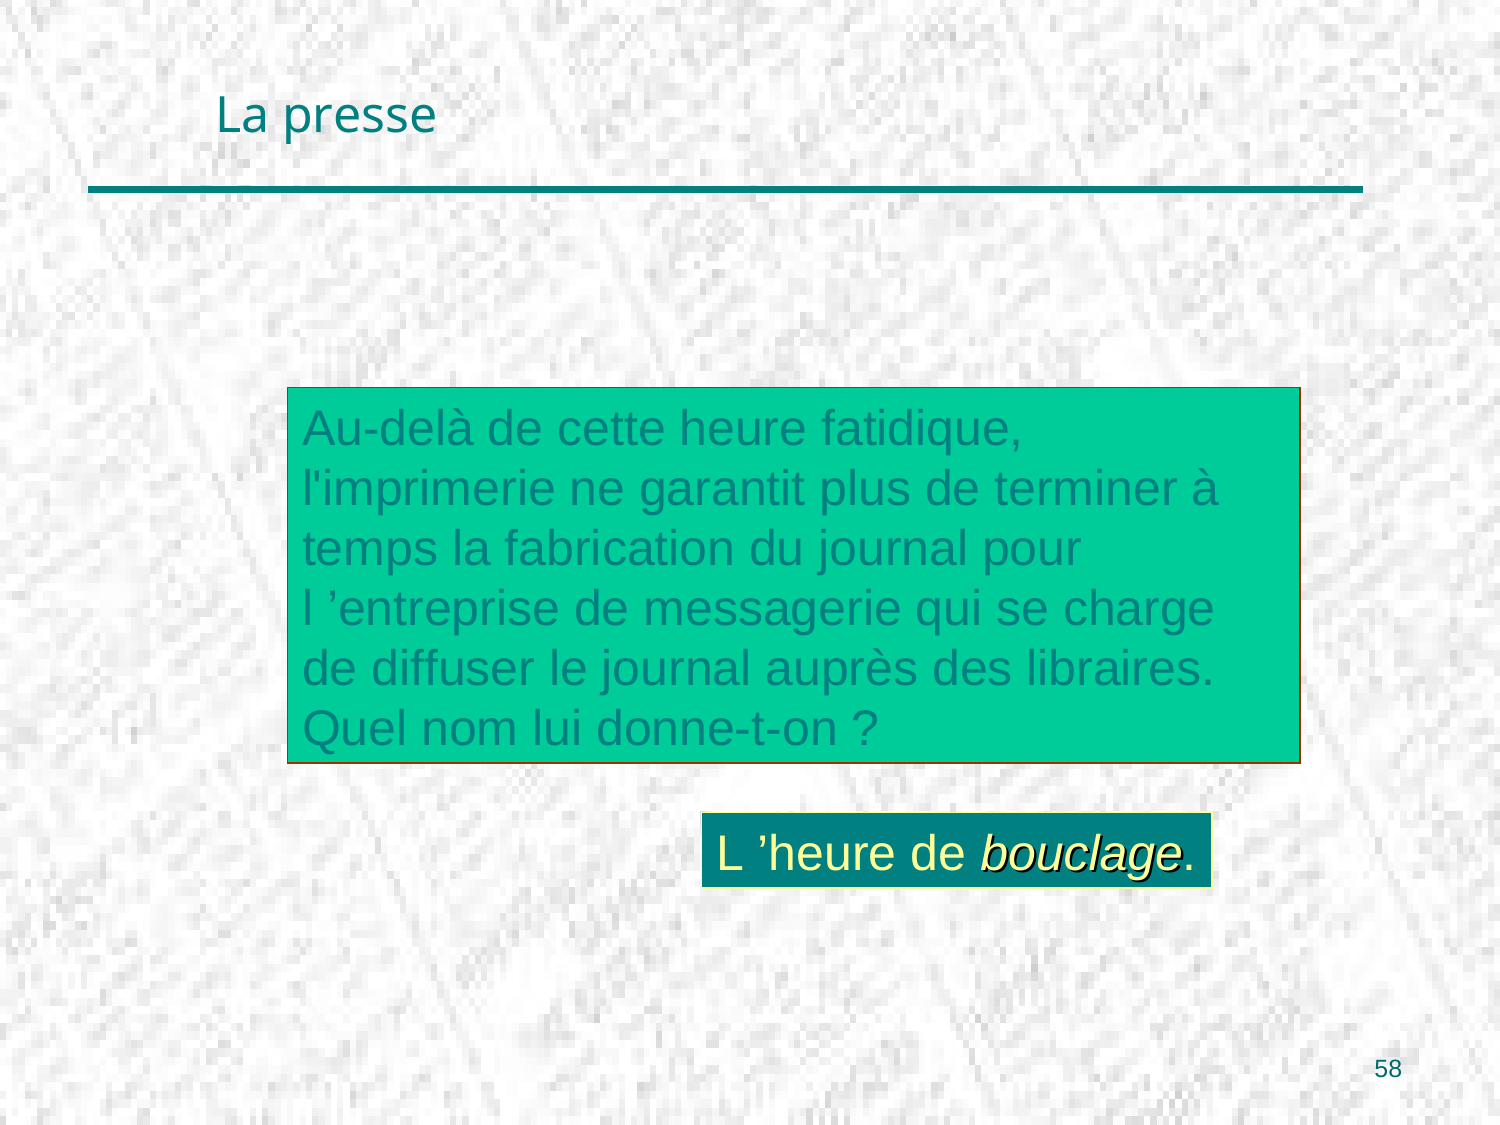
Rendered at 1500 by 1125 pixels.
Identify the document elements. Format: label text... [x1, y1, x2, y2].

text_box L ’heure de bouclage. [701, 812, 1212, 888]
text_box La presse [200, 74, 454, 151]
text_box Au-delà de cette heure fatidique, l'imprimerie ne garantit plus de terminer à temps la fabrication du journal pour l ’entreprise de messagerie qui se charge de diffuser le journal auprès des libraires. Quel nom lui donne-t-on ? [287, 387, 1300, 763]
picture [0, 0, 1500, 1125]
